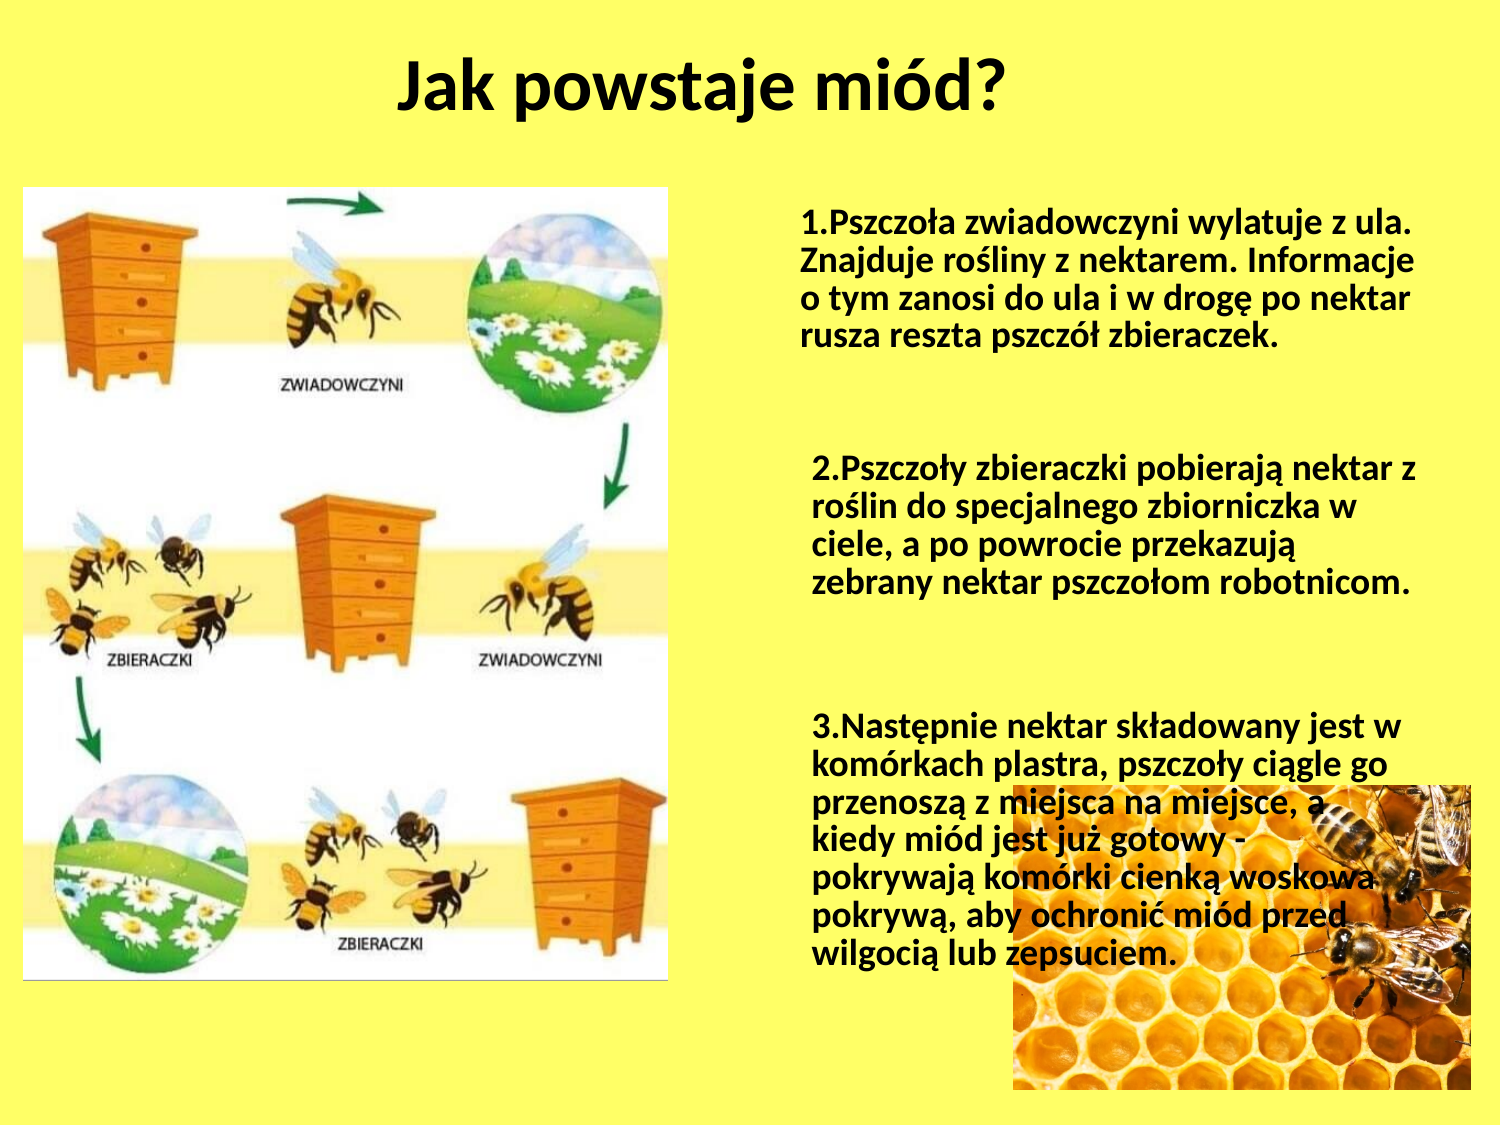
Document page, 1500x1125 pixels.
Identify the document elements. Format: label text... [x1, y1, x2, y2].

text_box 3.Następnie nektar składowany jest w komórkach plastra, pszczoły ciągle go przenoszą z miejsca na miejsce, a kiedy miód jest już gotowy - pokrywają komórki cienką woskowa pokrywą, aby ochronić miód przed wilgocią lub zepsuciem. [796, 703, 1418, 983]
text_box 2.Pszczoły zbieraczki pobierają nektar z roślin do specjalnego zbiorniczka w ciele, a po powrocie przekazują zebrany nektar pszczołom robotnicom. [796, 445, 1442, 612]
picture [23, 187, 668, 981]
picture [1013, 785, 1471, 1090]
text_box 1.Pszczoła zwiadowczyni wylatuje z ula. Znajduje rośliny z nektarem. Informacje o tym zanosi do ula i w drogę po nektar rusza reszta pszczół zbieraczek. [785, 199, 1454, 365]
text_box Jak powstaje miód? [234, 46, 1172, 138]
